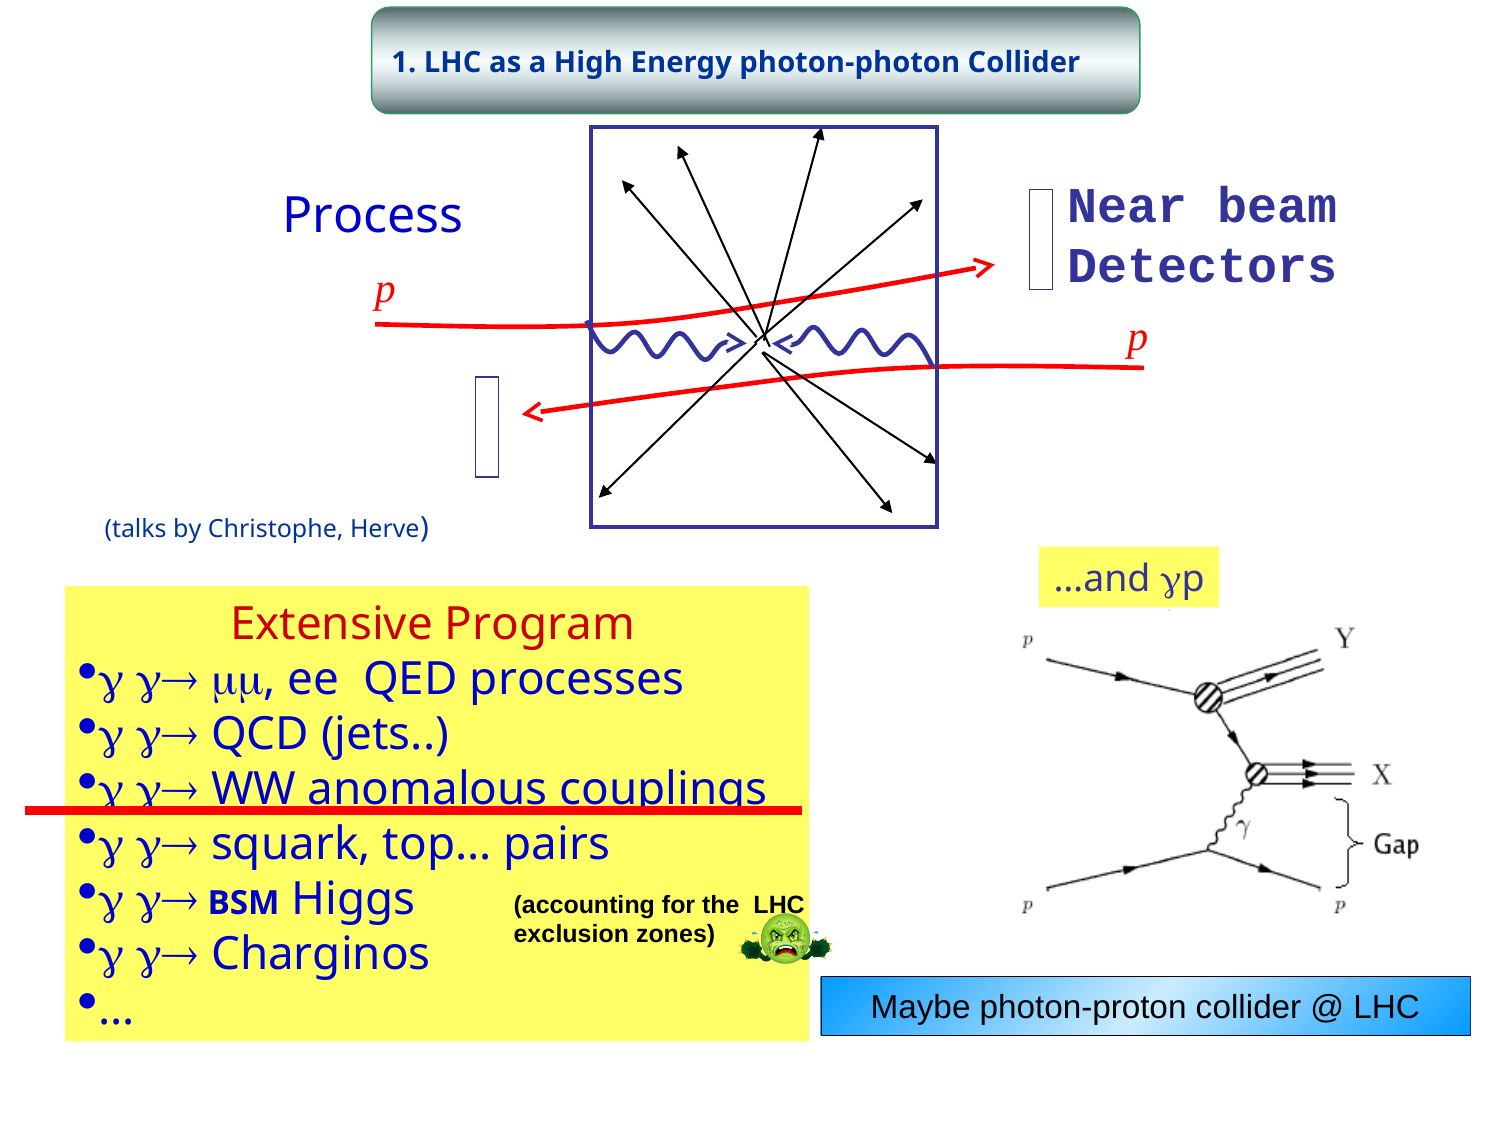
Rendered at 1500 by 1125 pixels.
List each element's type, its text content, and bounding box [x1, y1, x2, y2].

text_box …and p [1038, 546, 1220, 608]
text_box Maybe photon-proton collider @ LHC [820, 976, 1471, 1036]
text_box p [1112, 300, 1164, 367]
text_box 1. LHC as a High Energy photon-photon Collider [371, 7, 1140, 114]
text_box (accounting for the LHC exclusion zones) [498, 880, 845, 956]
picture [1015, 609, 1430, 934]
text_box Extensive Program   , ee QED processes   QCD (jets..)   WW anomalous couplings   squark, top… pairs   BSM Higgs   Charginos … [64, 586, 810, 1042]
text_box p [360, 253, 411, 319]
text_box Near beam Detectors [1052, 164, 1383, 300]
text_box Process [267, 174, 479, 251]
text_box (talks by Christophe, Herve) [89, 500, 444, 552]
picture [738, 912, 833, 965]
